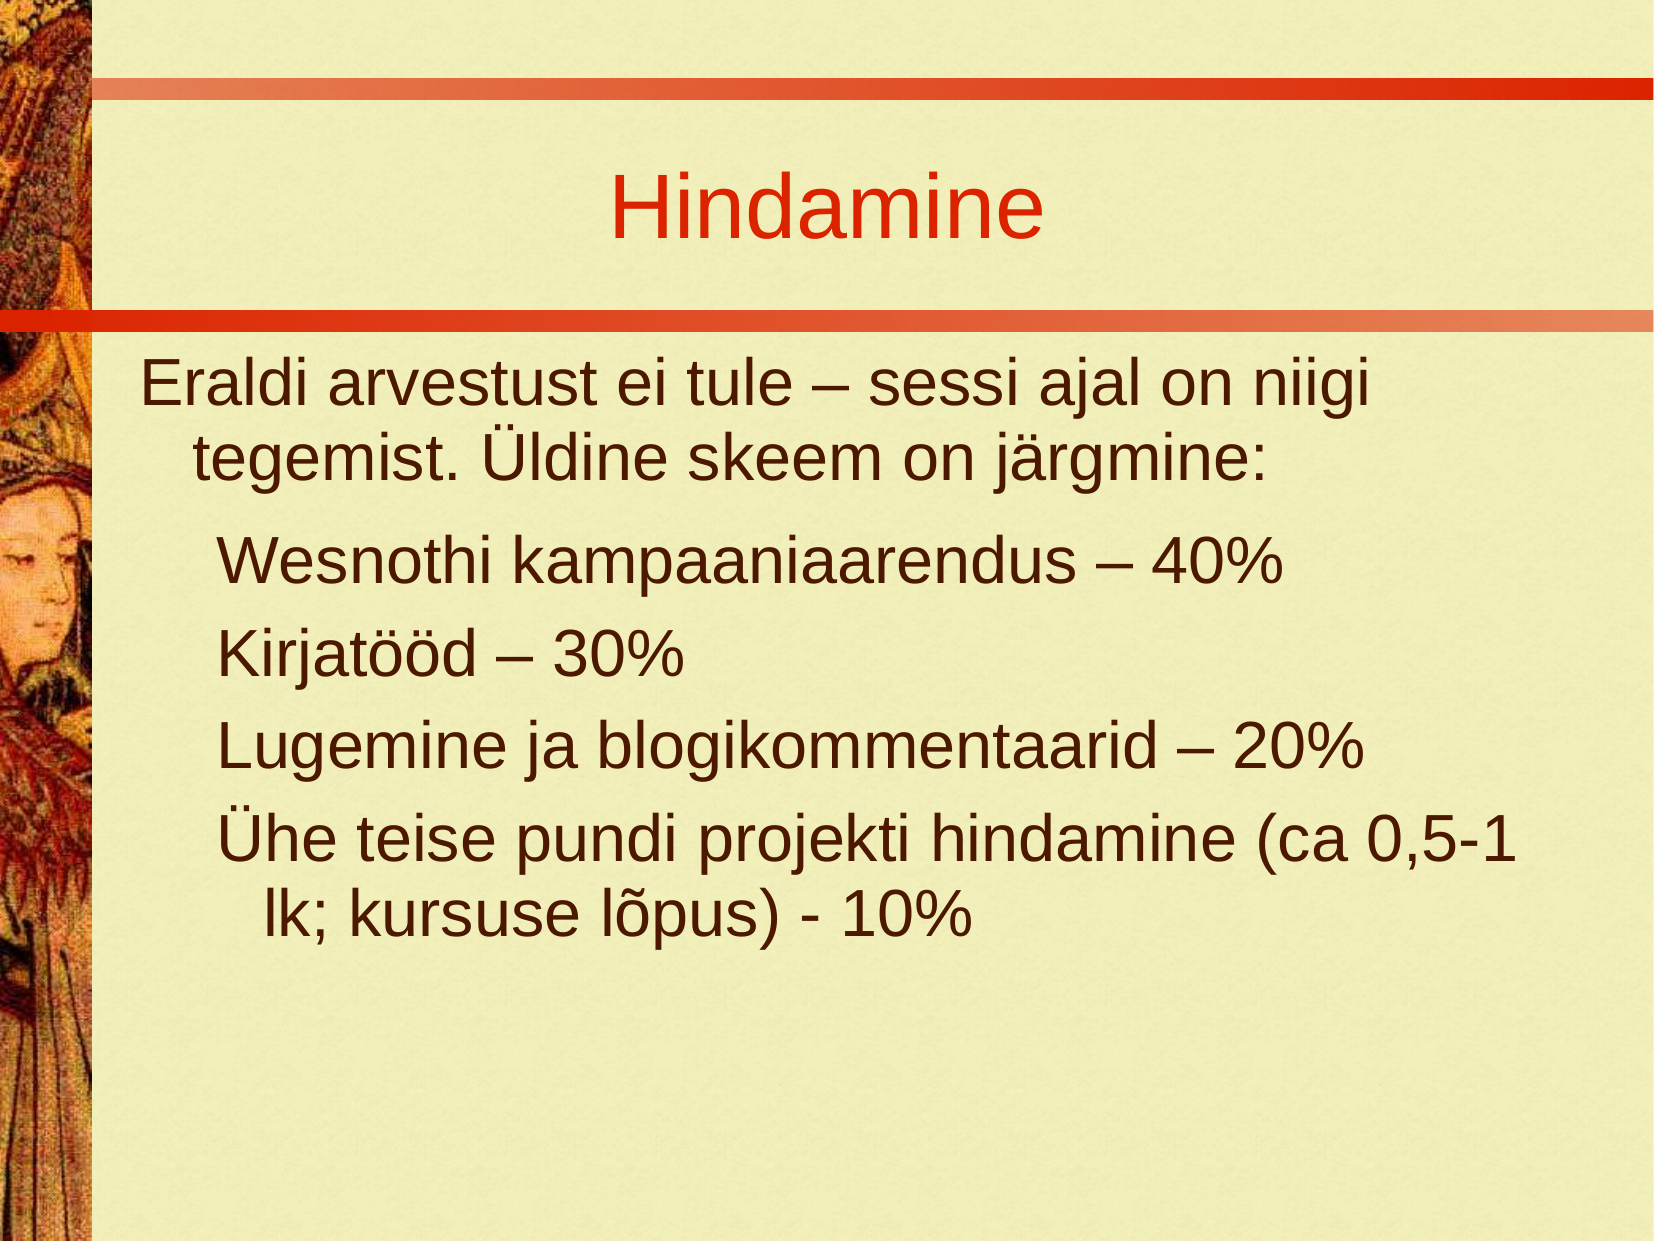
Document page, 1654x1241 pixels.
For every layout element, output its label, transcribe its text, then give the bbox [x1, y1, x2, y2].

picture [0, 332, 1654, 1241]
title Hindamine [121, 102, 1534, 311]
list Eraldi arvestust ei tule – sessi ajal on niigi tegemist. Üldine skeem on järgmine: Wesnothi kampaaniaarendus – 40% Kirjatööd – 30% Lugemine ja blogikommentaarid – 20% Ühe teise pundi projekti hindamine (ca 0,5-1 lk; kursuse lõpus) - 10% [121, 344, 1534, 1127]
picture [0, 0, 1654, 310]
